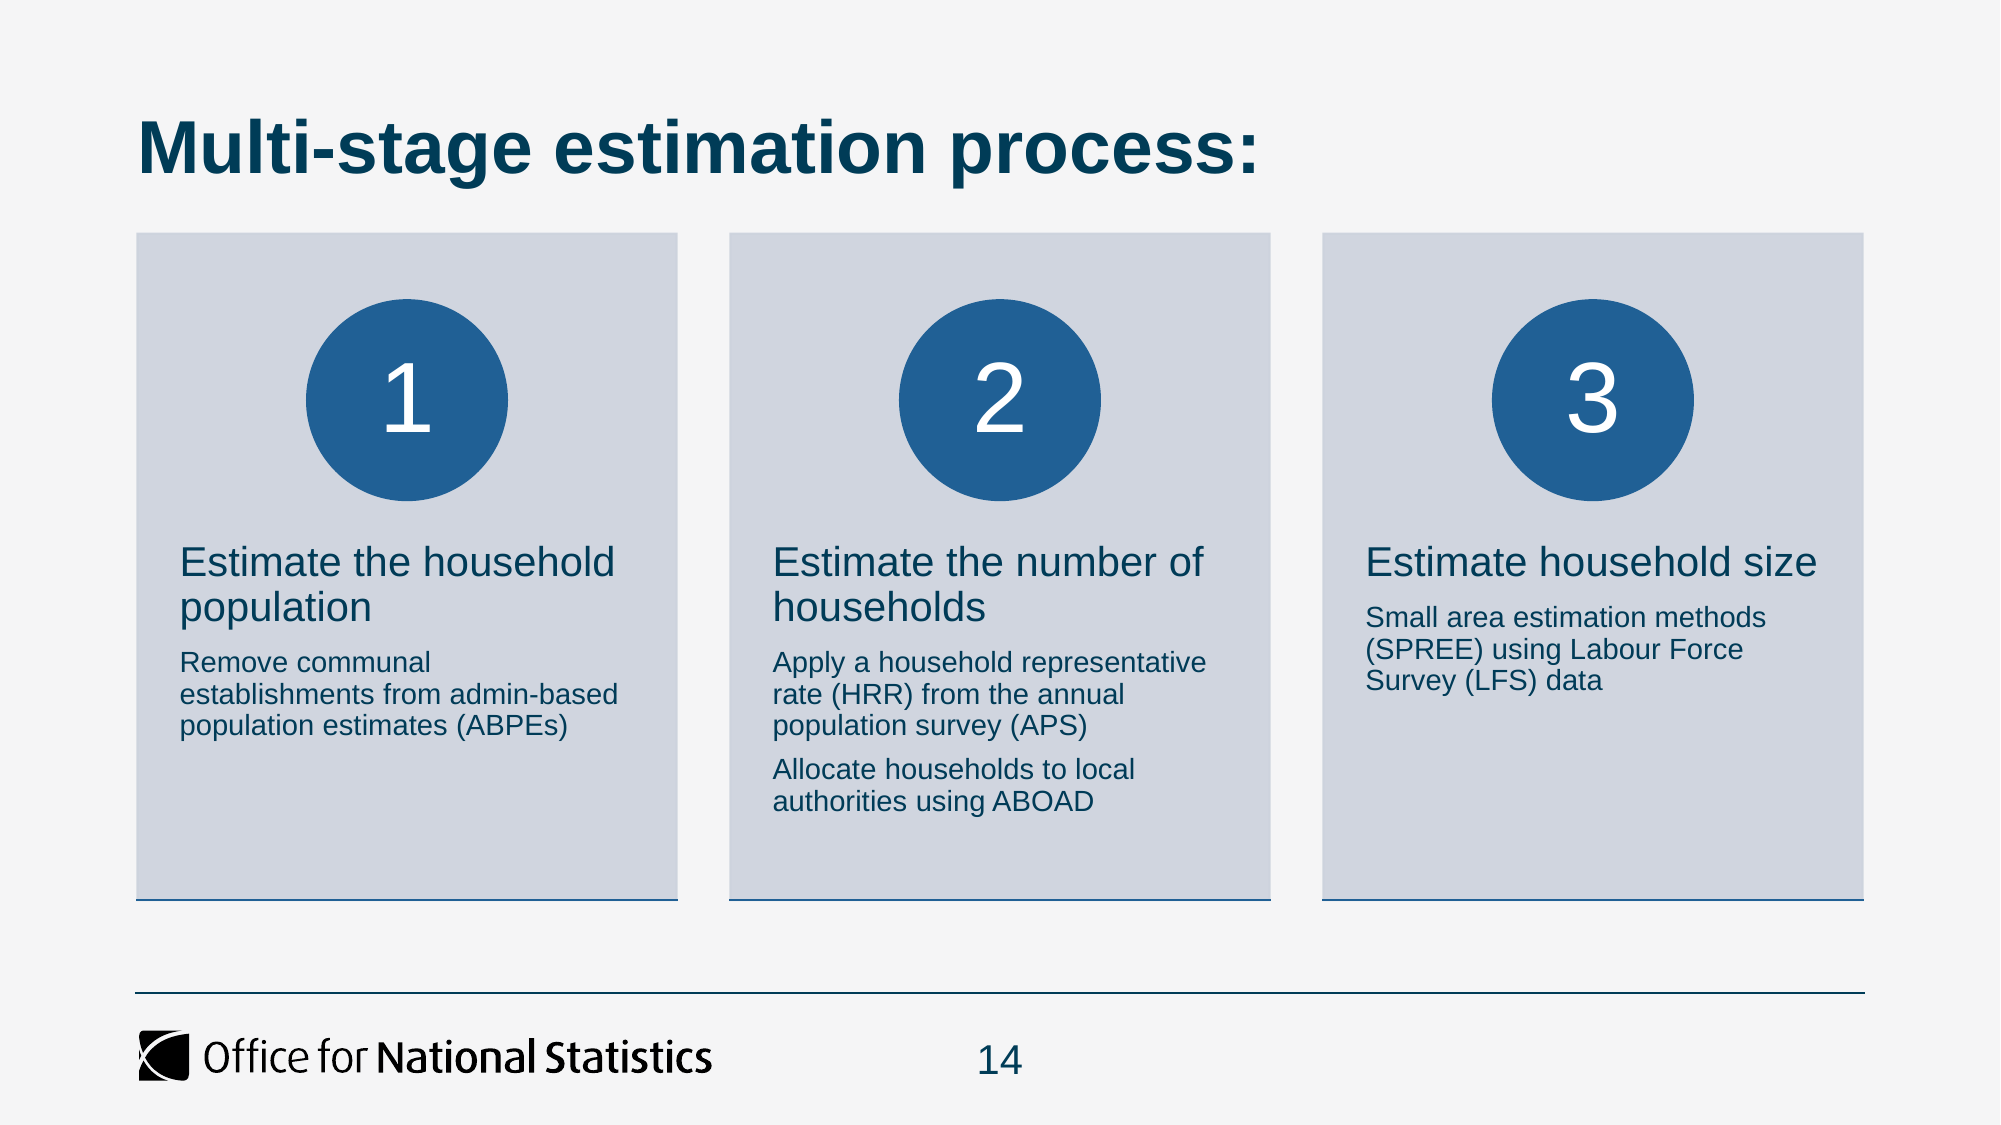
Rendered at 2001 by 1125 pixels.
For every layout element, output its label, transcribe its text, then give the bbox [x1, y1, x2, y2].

title Multi-stage estimation process: [137, 105, 1863, 192]
text_box 3 [1492, 300, 1693, 501]
text_box 1 [307, 300, 507, 501]
text_box Estimate household size Small area estimation methods (SPREE) using Labour Force Survey (LFS) data [1323, 233, 1863, 900]
text_box 14 [764, 1025, 1236, 1086]
text_box Estimate the number of households Apply a household representative rate (HRR) from the annual population survey (APS) Allocate households to local authorities using ABOAD [730, 233, 1270, 900]
text_box Estimate the household population Remove communal establishments from admin-based population estimates (ABPEs) [137, 233, 677, 900]
text_box 2 [900, 300, 1100, 501]
